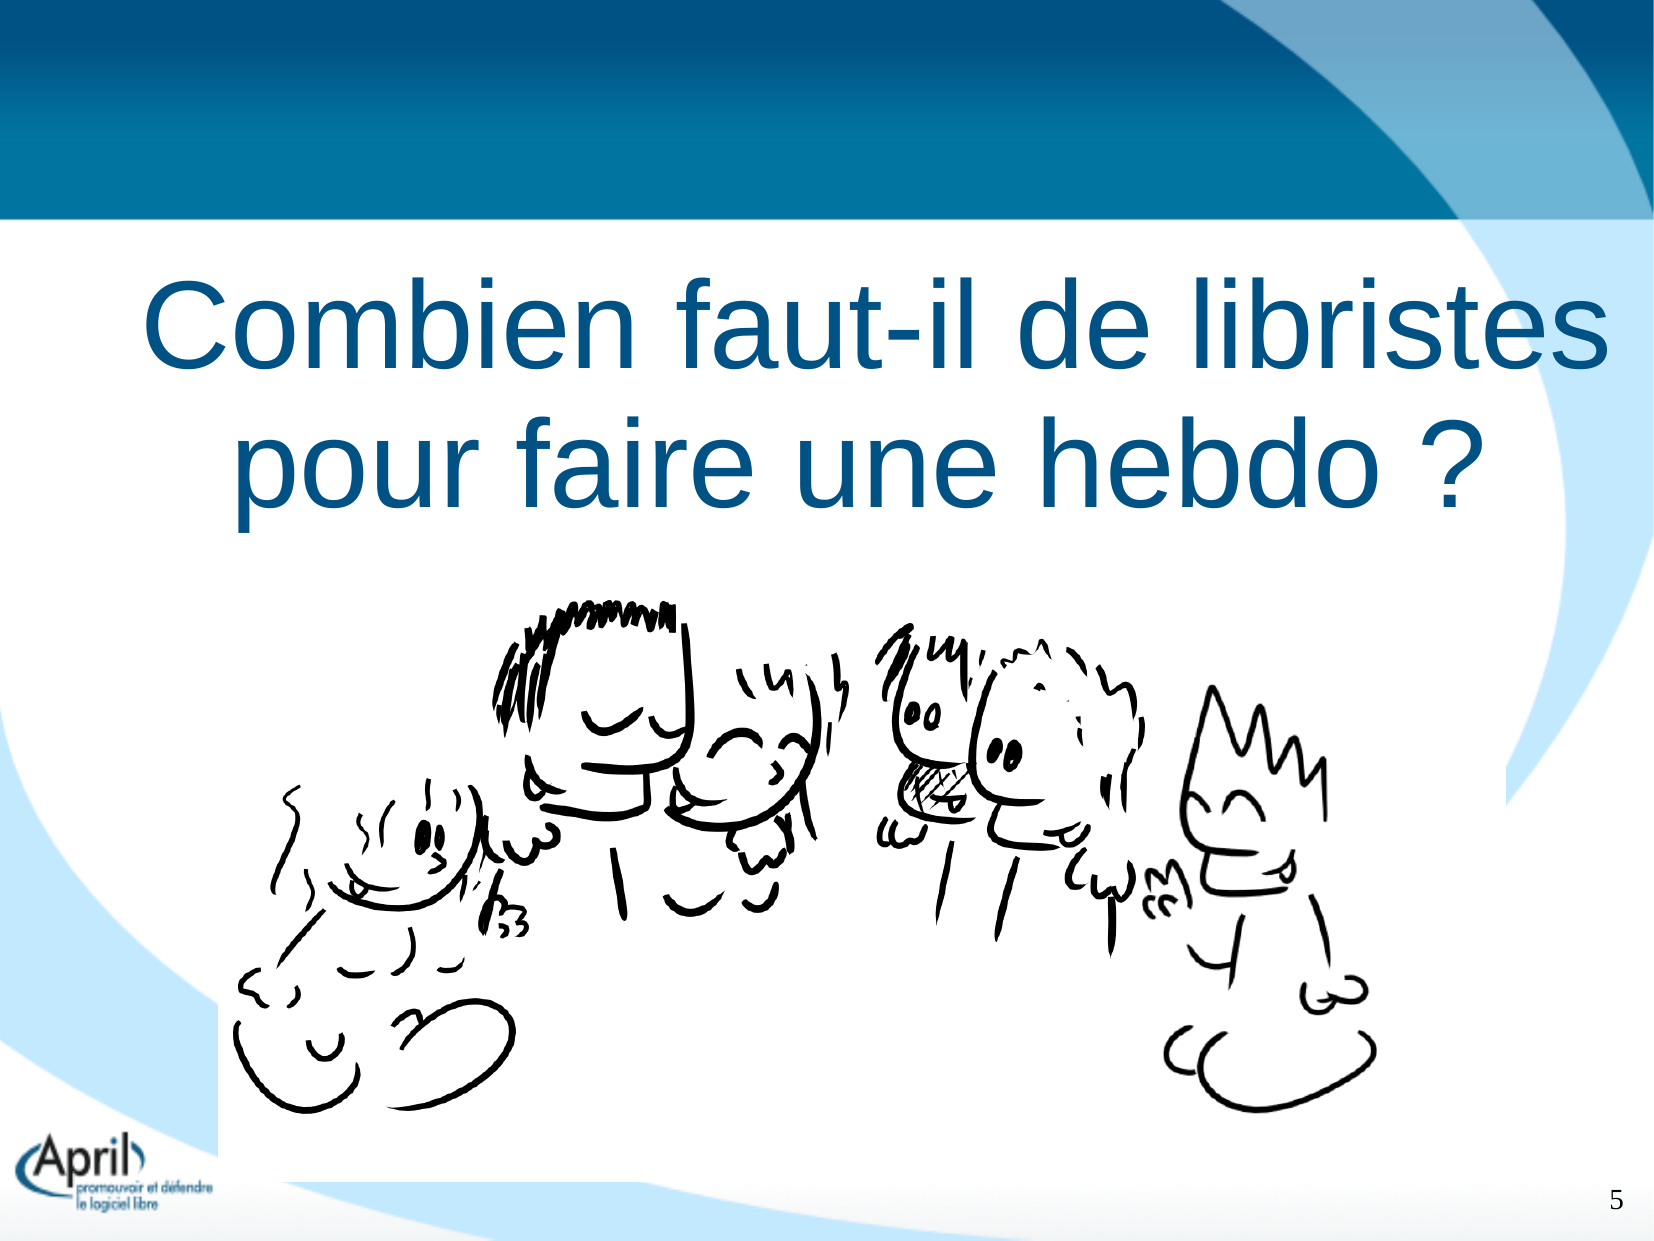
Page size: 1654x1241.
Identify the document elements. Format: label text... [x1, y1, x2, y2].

list Combien faut-il de libristes pour faire une hebdo ? [59, 254, 1625, 1074]
picture [0, 0, 1654, 1241]
